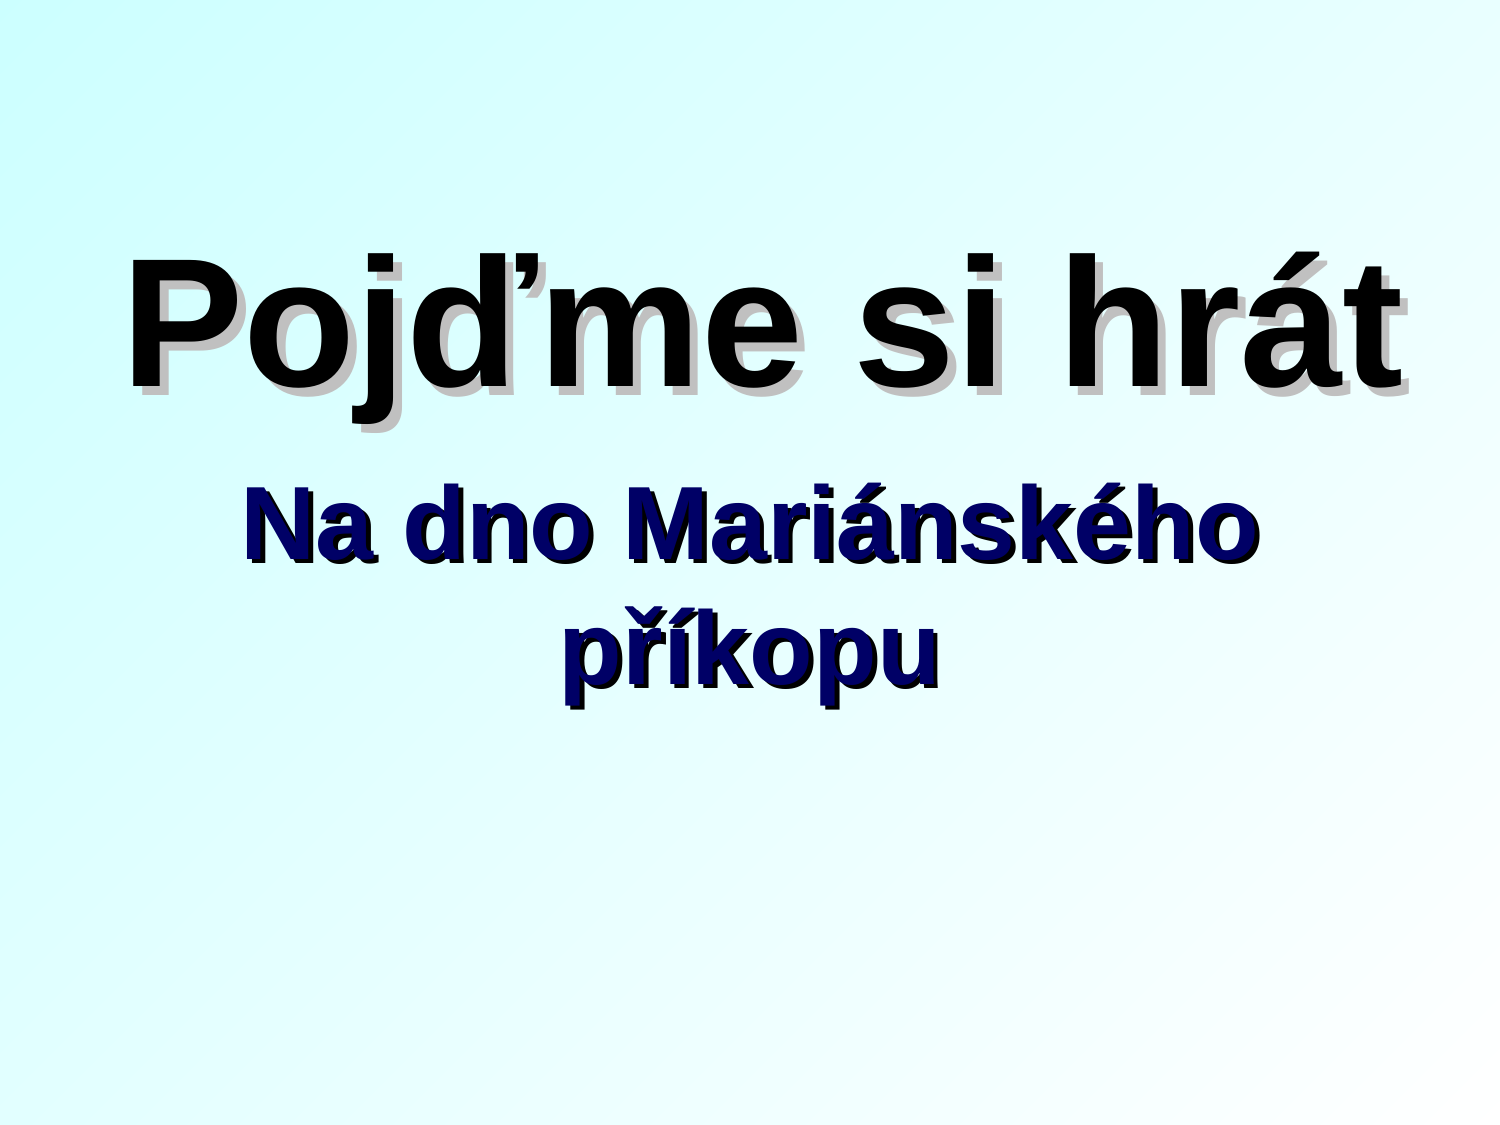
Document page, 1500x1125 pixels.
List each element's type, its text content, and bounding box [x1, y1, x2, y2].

text_box Na dno Mariánského příkopu [183, 444, 1318, 716]
title Pojďme si hrát [88, 160, 1439, 466]
